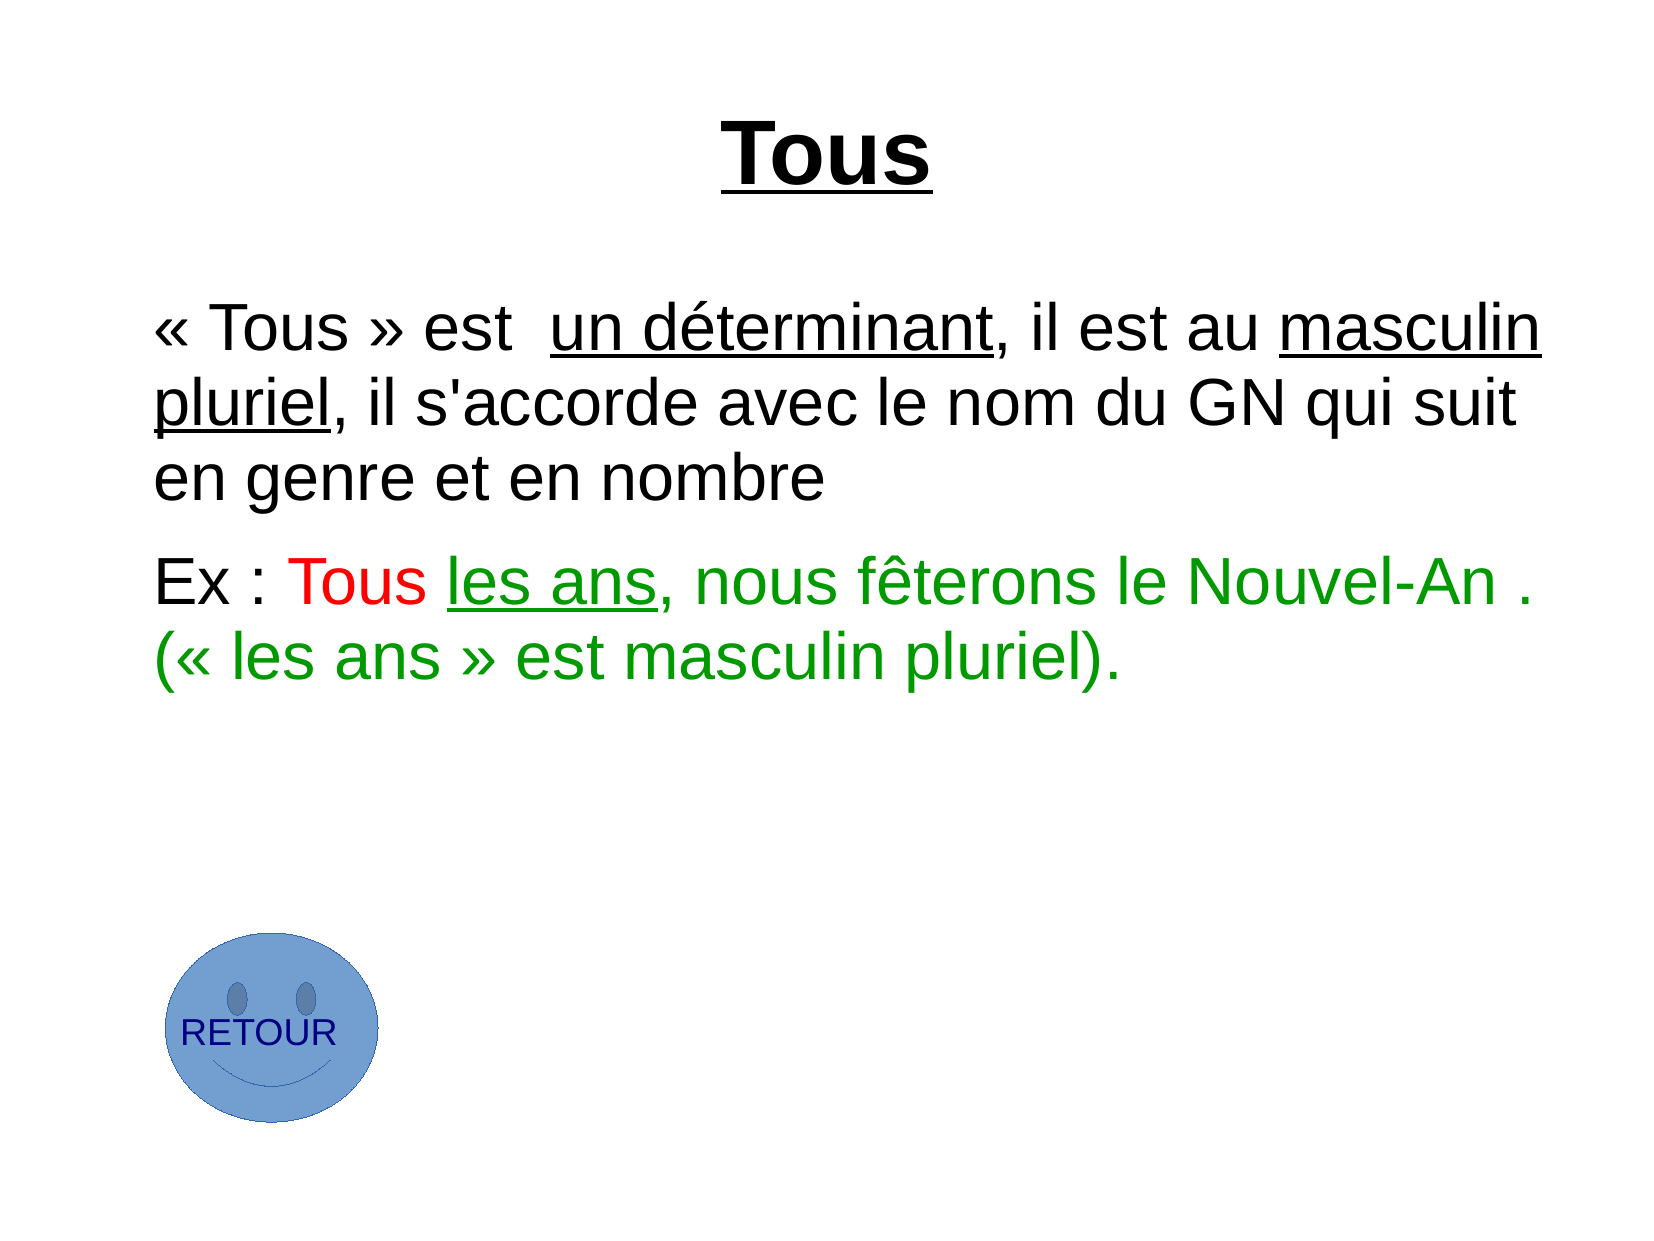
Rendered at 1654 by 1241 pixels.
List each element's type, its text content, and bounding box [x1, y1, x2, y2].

text_box [169, 933, 379, 1123]
text_box RETOUR [165, 1003, 364, 1075]
list « Tous » est un déterminant, il est au masculin pluriel, il s'accorde avec le nom du GN qui suit en genre et en nombre Ex : Tous les ans, nous fêterons le Nouvel-An . (« les ans » est masculin pluriel). [82, 290, 1571, 1010]
title Tous [82, 49, 1571, 257]
